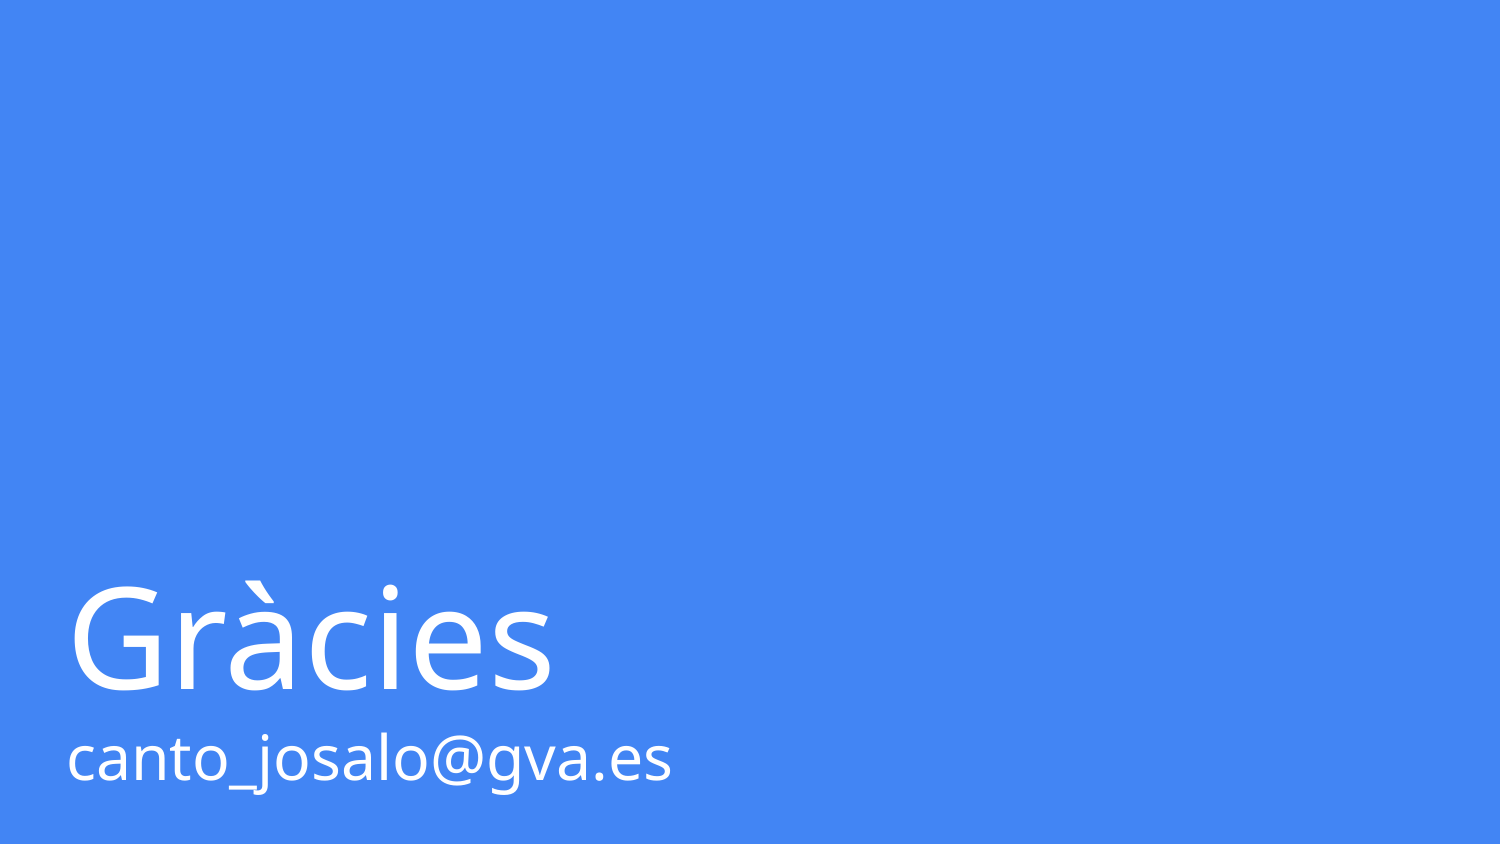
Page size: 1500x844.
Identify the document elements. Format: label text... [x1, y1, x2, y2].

title Gràcies canto_josalo@gva.es [51, 406, 1383, 809]
